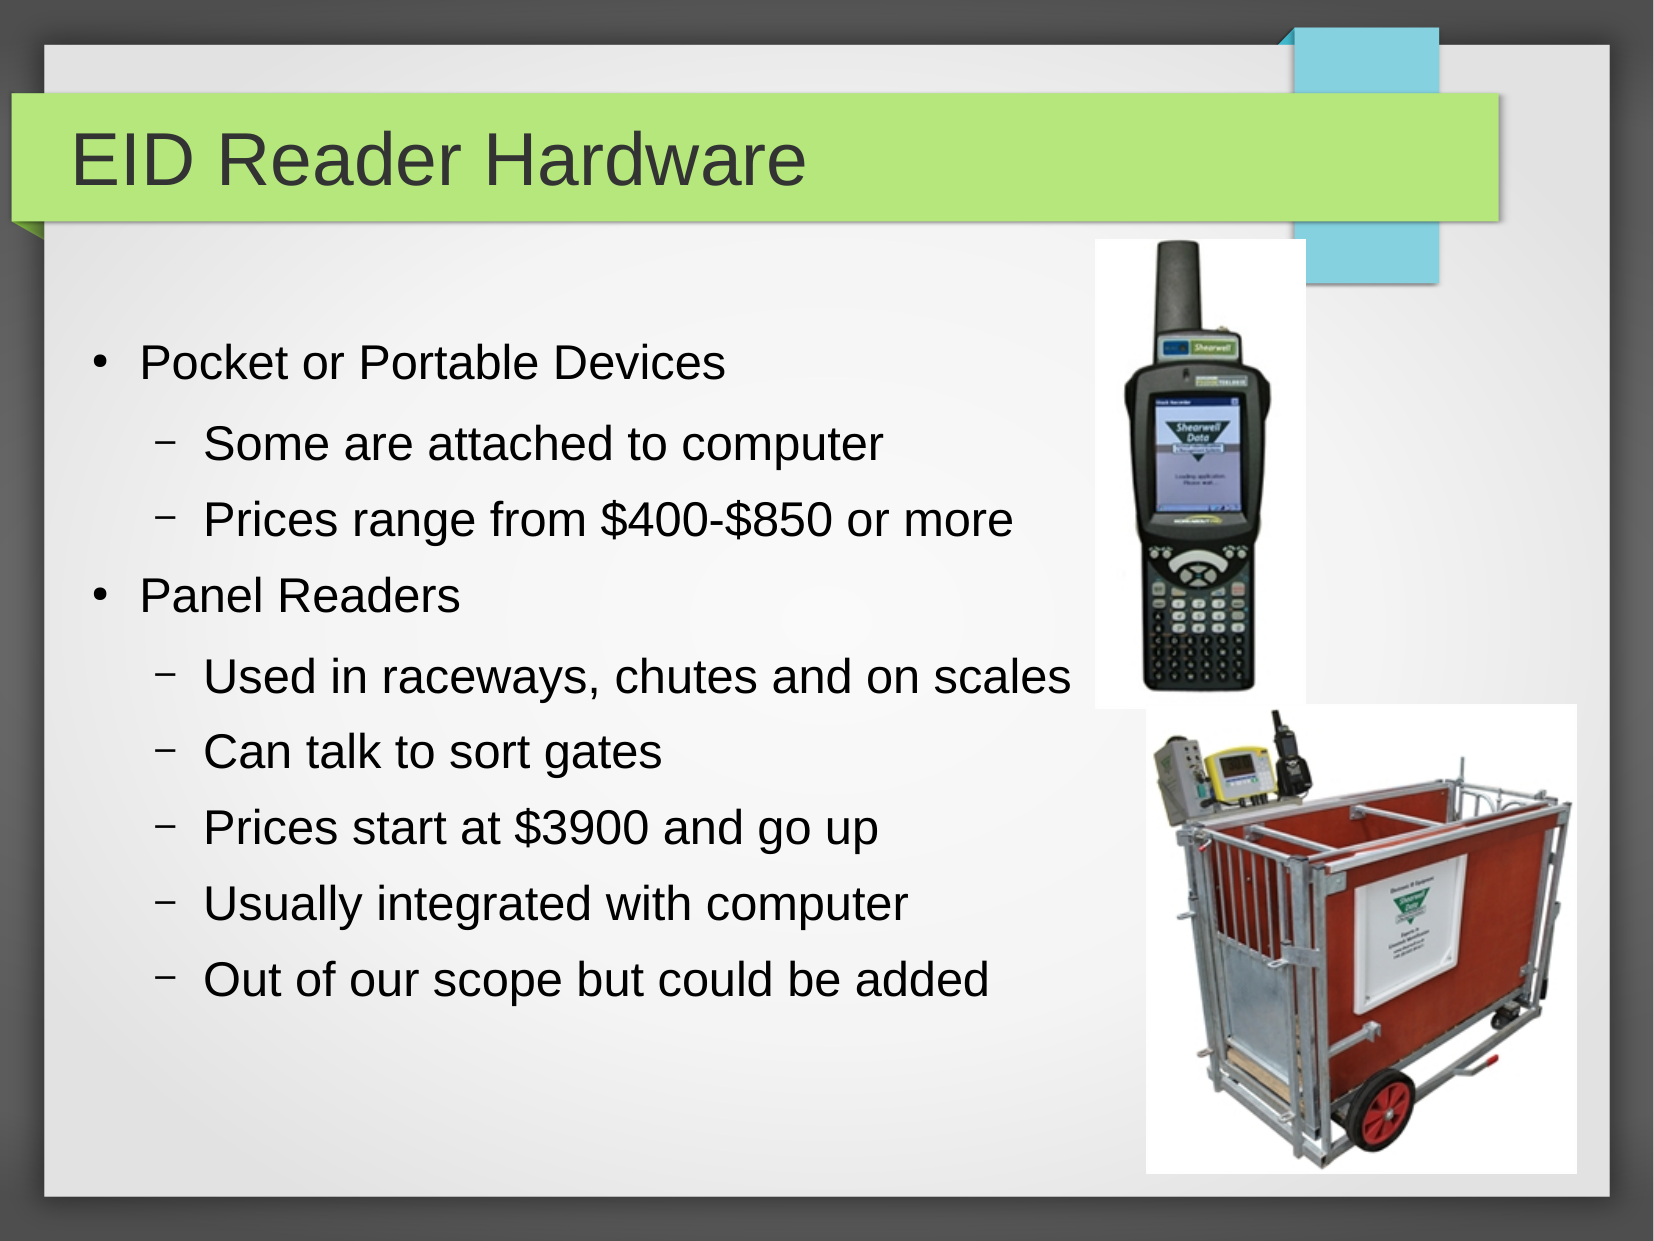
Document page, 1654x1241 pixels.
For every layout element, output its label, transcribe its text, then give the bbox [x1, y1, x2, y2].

title EID Reader Hardware [70, 106, 1229, 213]
list Pocket or Portable Devices Some are attached to computer Prices range from $400-$850 or more Panel Readers Used in raceways, chutes and on scales Can talk to sort gates Prices start at $3900 and go up Usually integrated with computer Out of our scope but could be added [75, 335, 1086, 1055]
picture [0, 0, 1654, 1241]
